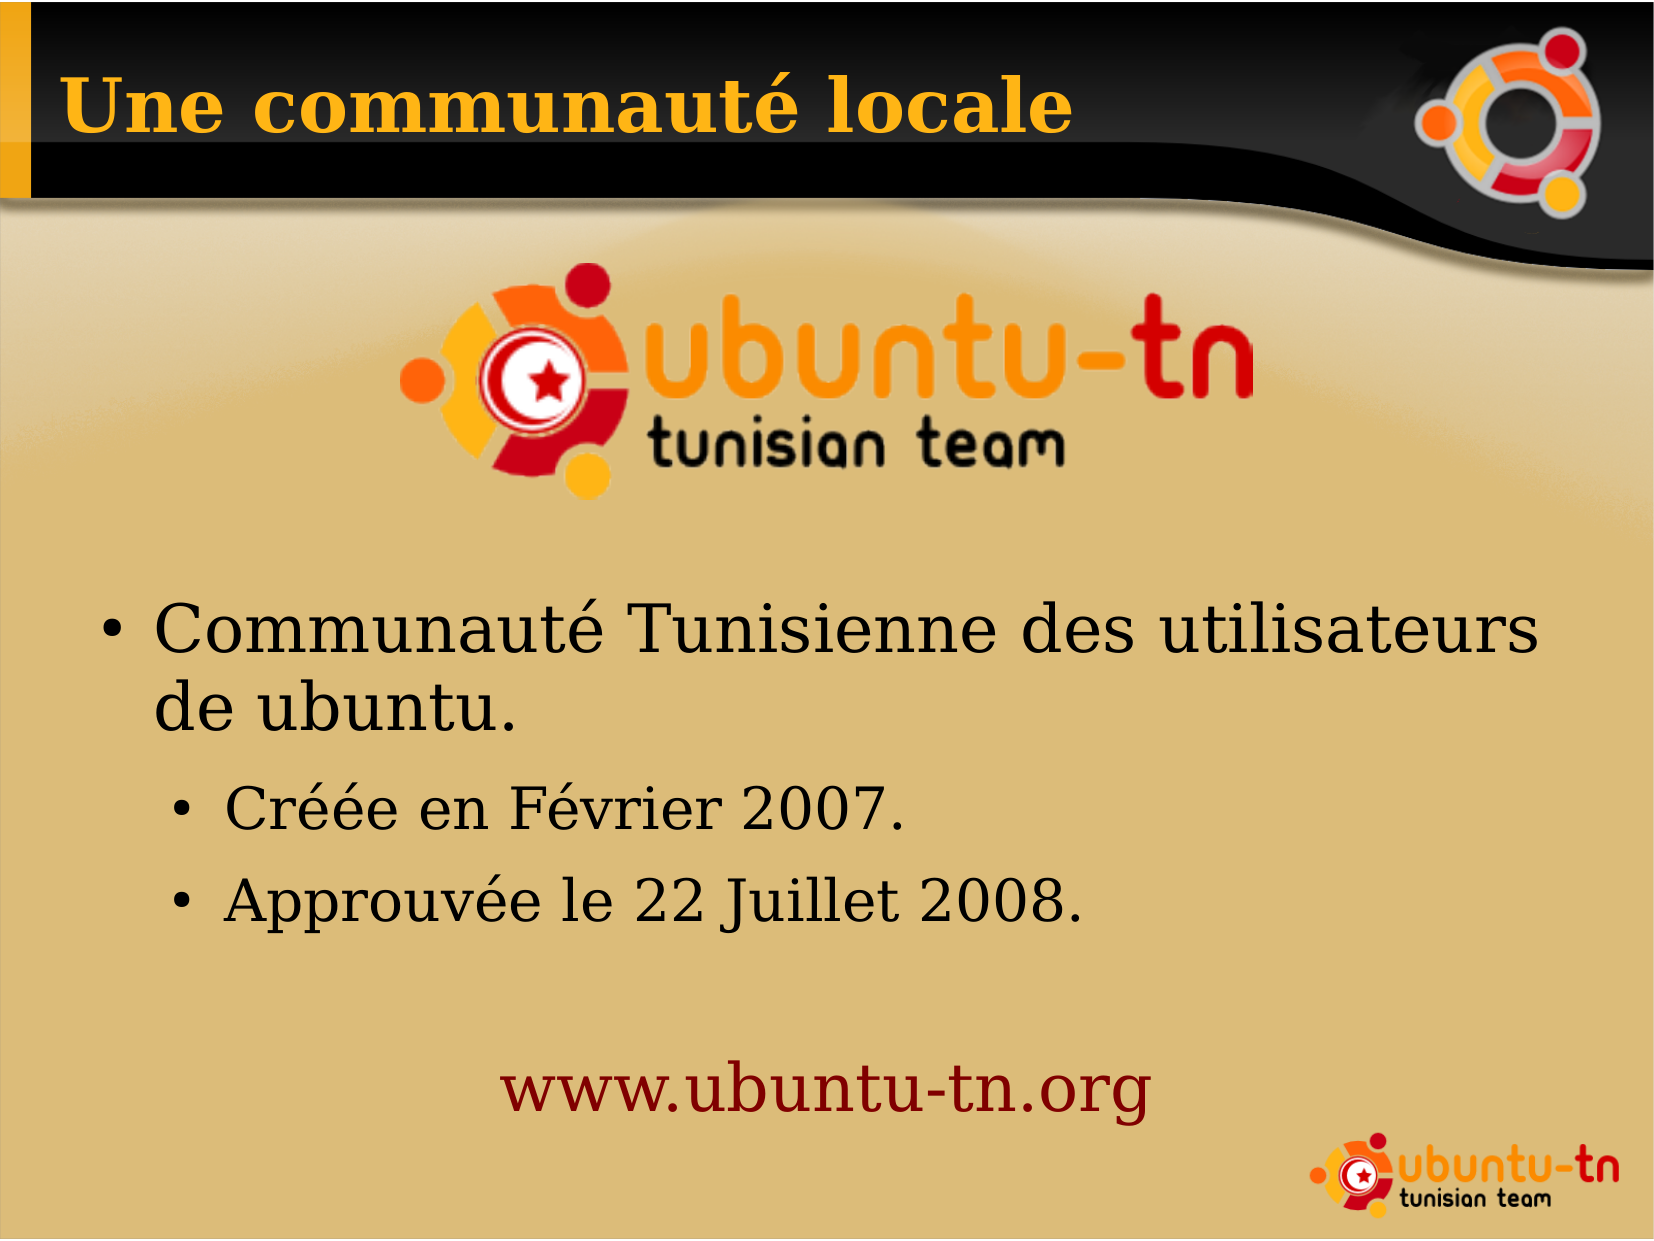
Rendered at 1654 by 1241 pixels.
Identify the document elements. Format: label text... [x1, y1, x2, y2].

title Une communauté locale [59, 2, 1447, 210]
picture [0, 0, 1654, 1241]
list Communauté Tunisienne des utilisateurs de ubuntu. Créée en Février 2007. Approuvée le 22 Juillet 2008. www.ubuntu-tn.org [82, 590, 1571, 1109]
